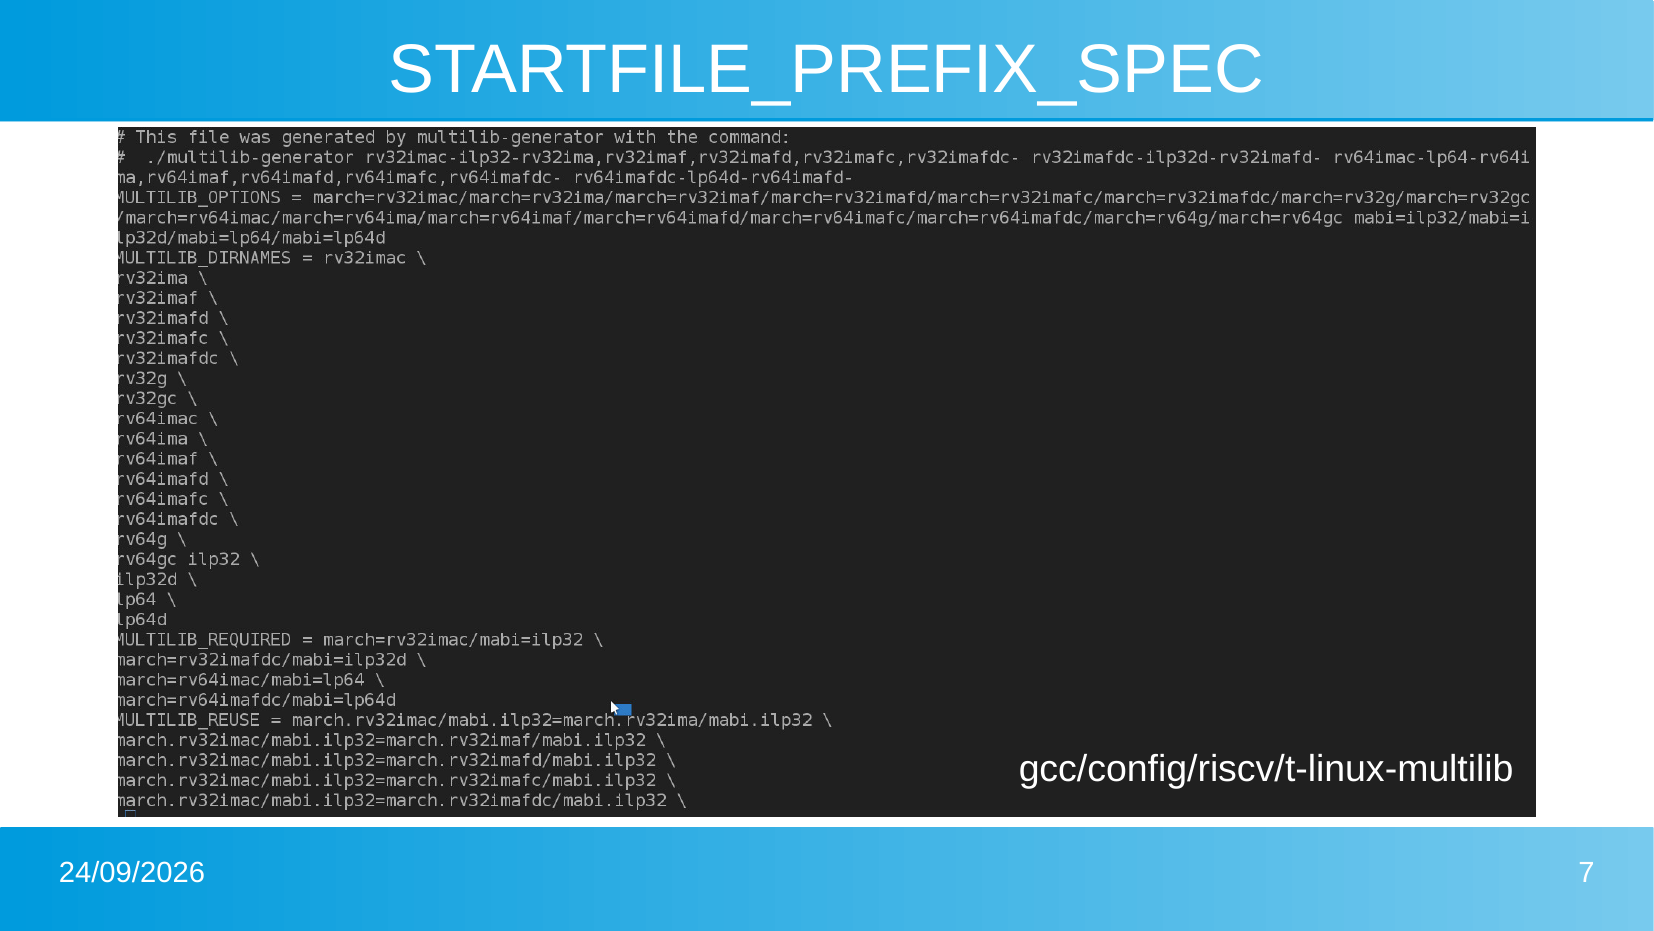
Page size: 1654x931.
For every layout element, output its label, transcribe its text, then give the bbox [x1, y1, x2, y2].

picture [118, 127, 1536, 817]
title STARTFILE_PREFIX_SPEC [59, 29, 1595, 108]
text_box gcc/config/riscv/t-linux-multilib [1003, 740, 1536, 798]
